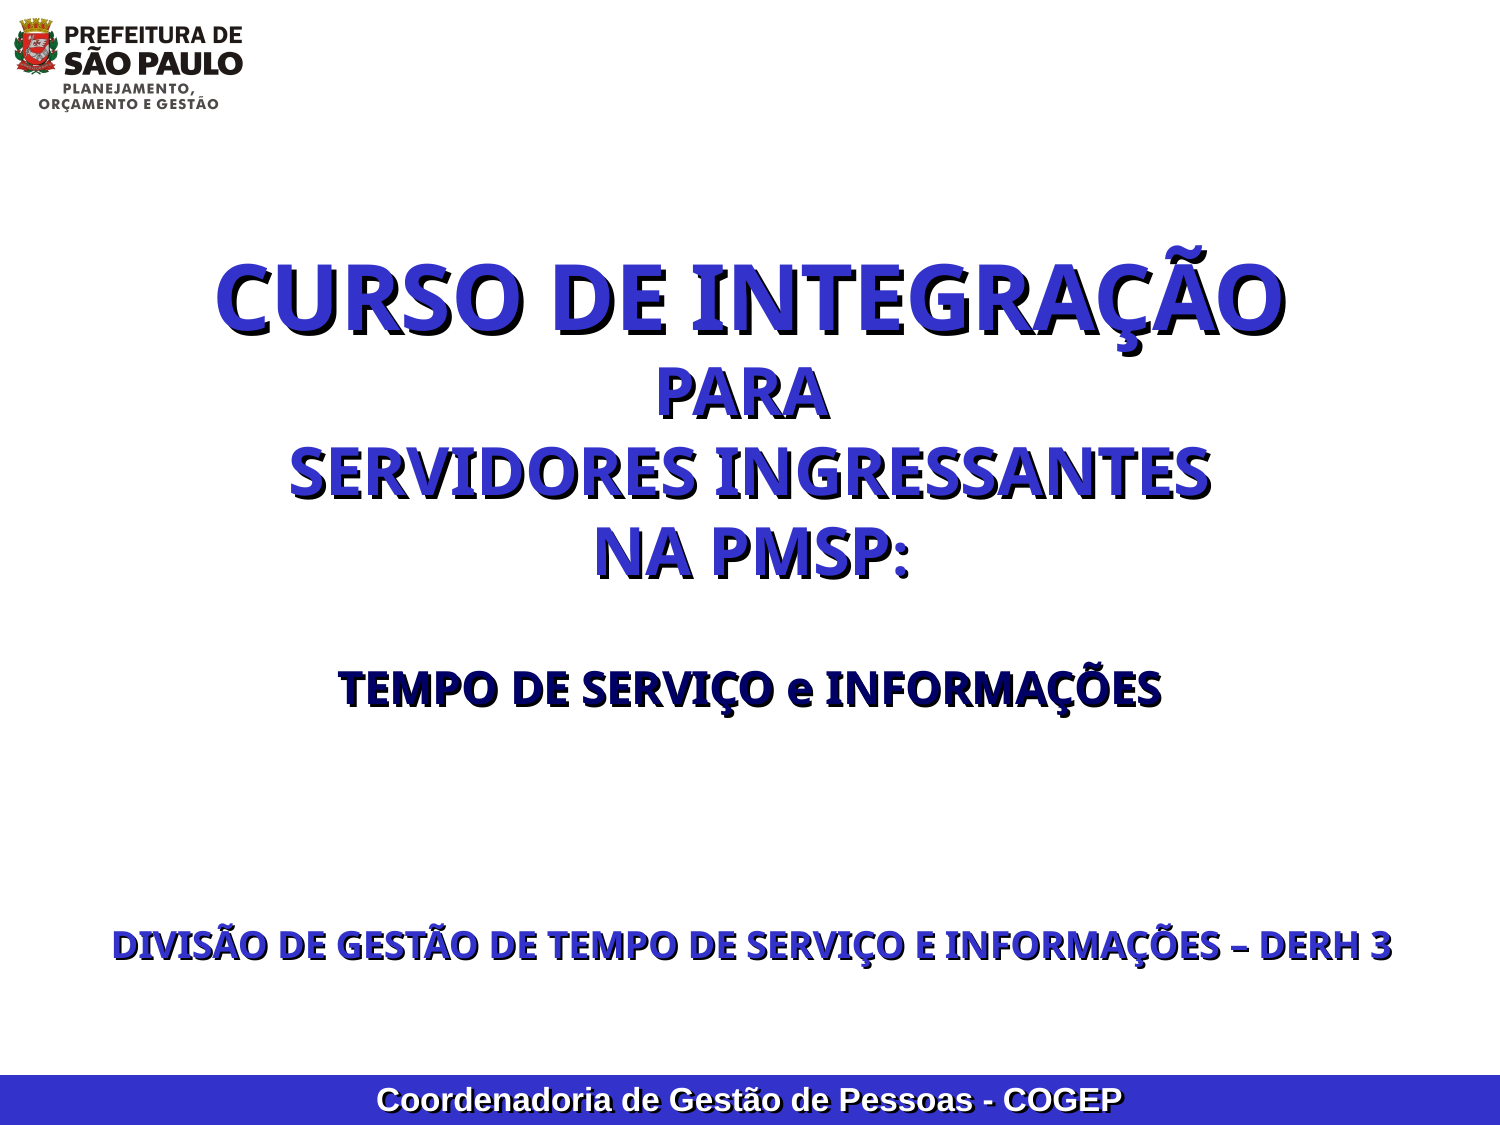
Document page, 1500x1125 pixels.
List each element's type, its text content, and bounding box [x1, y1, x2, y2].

text_box DIVISÃO DE GESTÃO DE TEMPO DE SERVIÇO E INFORMAÇÕES – DERH 3 [96, 913, 1408, 973]
text_box CURSO DE INTEGRAÇÃO PARA SERVIDORES INGRESSANTES NA PMSP: TEMPO DE SERVIÇO e INFORMAÇÕES [25, 220, 1475, 733]
